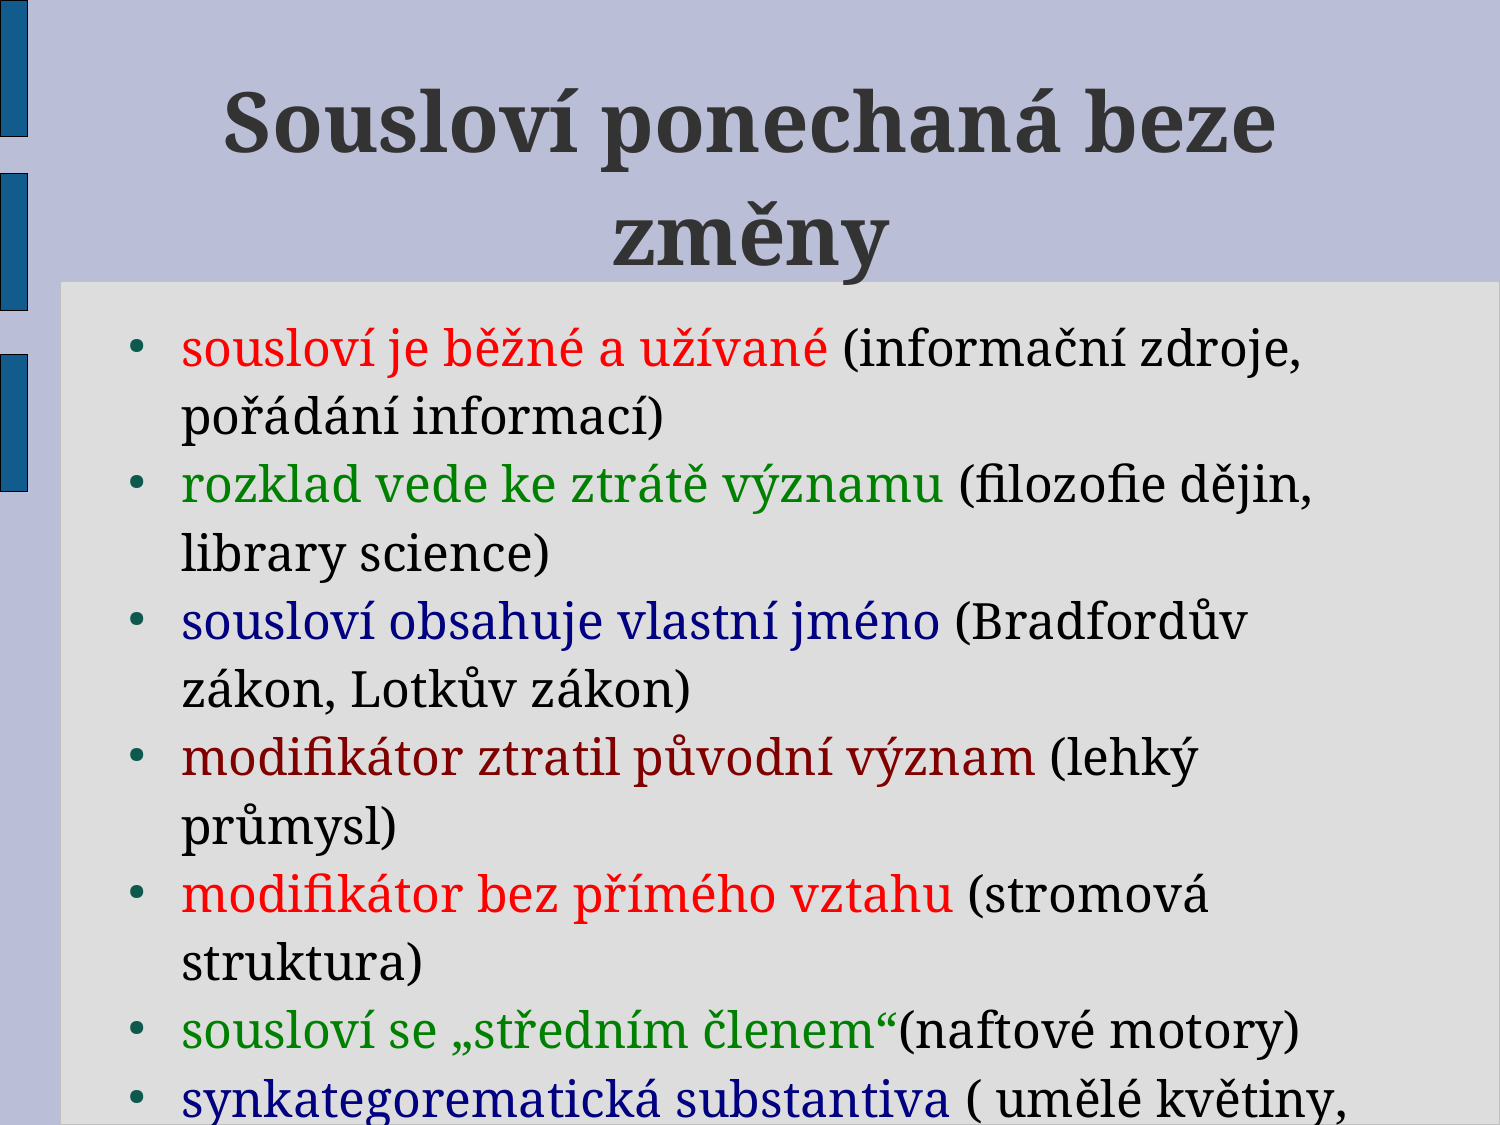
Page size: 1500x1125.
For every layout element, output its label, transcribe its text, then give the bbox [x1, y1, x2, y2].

list sousloví je běžné a užívané (informační zdroje, pořádání informací) rozklad vede ke ztrátě významu (filozofie dějin, library science) sousloví obsahuje vlastní jméno (Bradfordův zákon, Lotkův zákon) modifikátor ztratil původní význam (lehký průmysl) modifikátor bez přímého vztahu (stromová struktura) sousloví se „středním členem“(naftové motory) synkategorematická substantiva ( umělé květiny, čokoládová vejce, světelný rok) - Podstatná jména, která sama o sobě nevyjadřují třídu pojmů, k níž odkazují slovní spojení jako celek, ale spíše popírají členství v dané třídě. [110, 312, 1392, 1125]
title Sousloví ponechaná beze změny [110, 82, 1392, 272]
